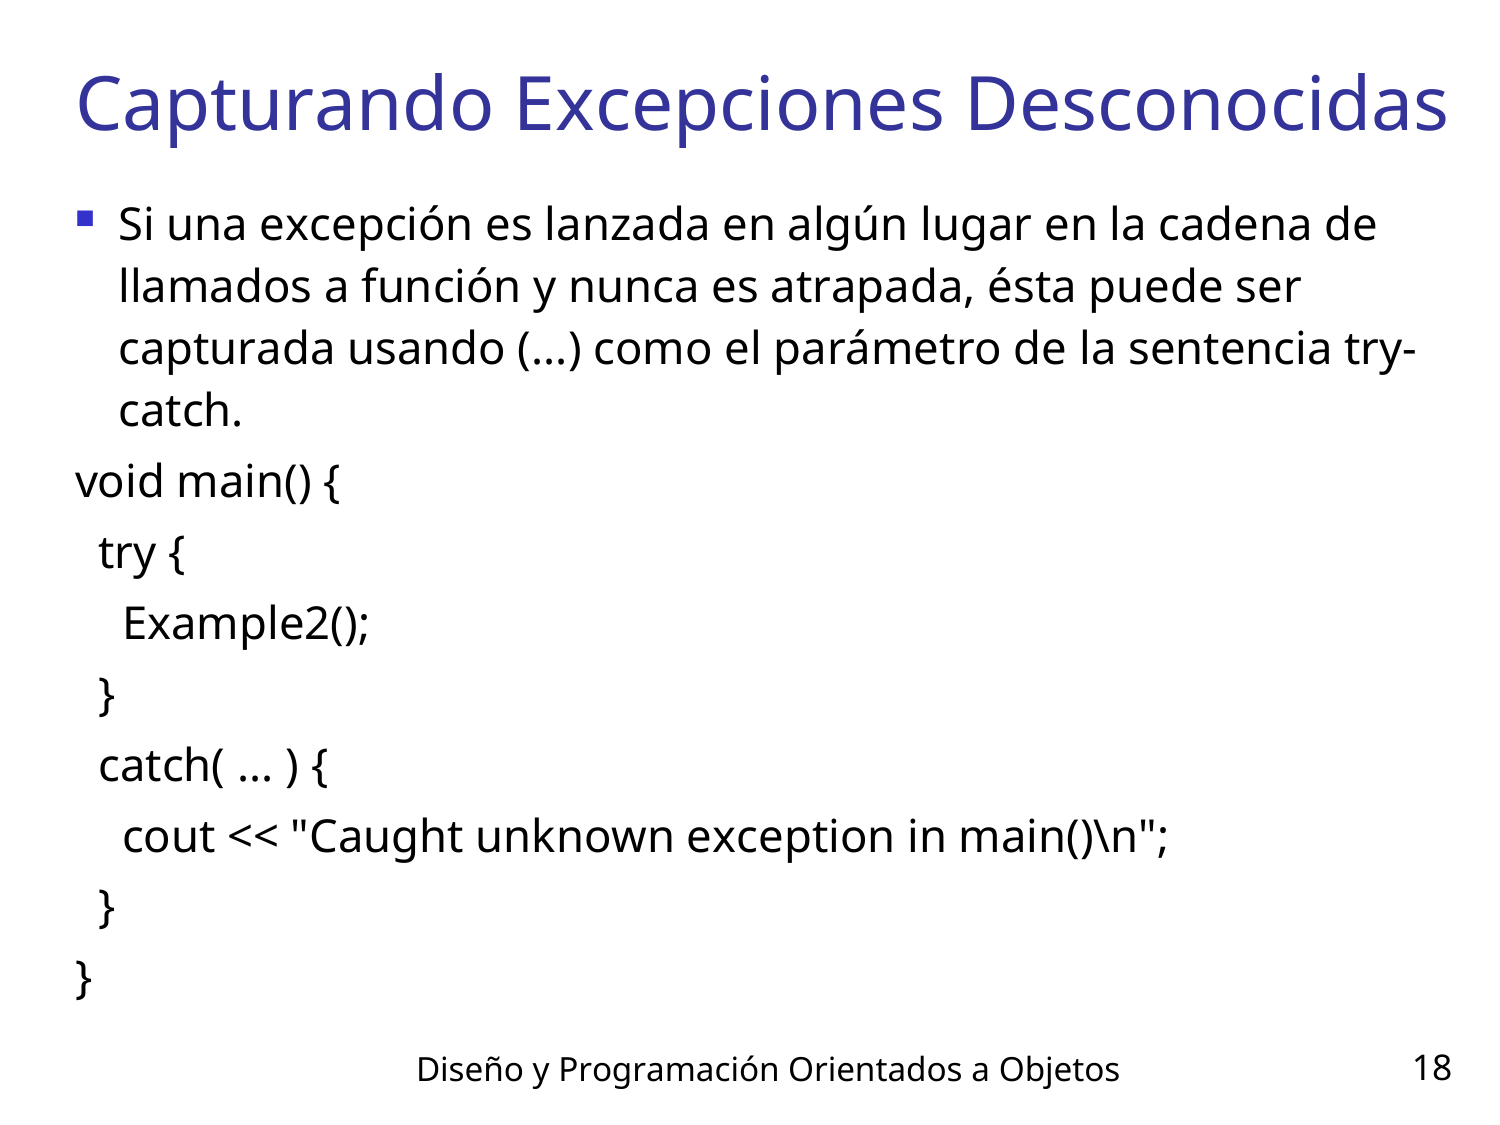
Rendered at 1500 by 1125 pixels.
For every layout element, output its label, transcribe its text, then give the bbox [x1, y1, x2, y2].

title Capturando Excepciones Desconocidas [75, 19, 1466, 183]
list Si una excepción es lanzada en algún lugar en la cadena de llamados a función y nunca es atrapada, ésta puede ser capturada usando (...) como el parámetro de la sentencia try-catch. void main()‏ { try { Example2(); } catch( ... ) { cout << "Caught unknown exception in main()\n"; } } [75, 191, 1463, 1013]
